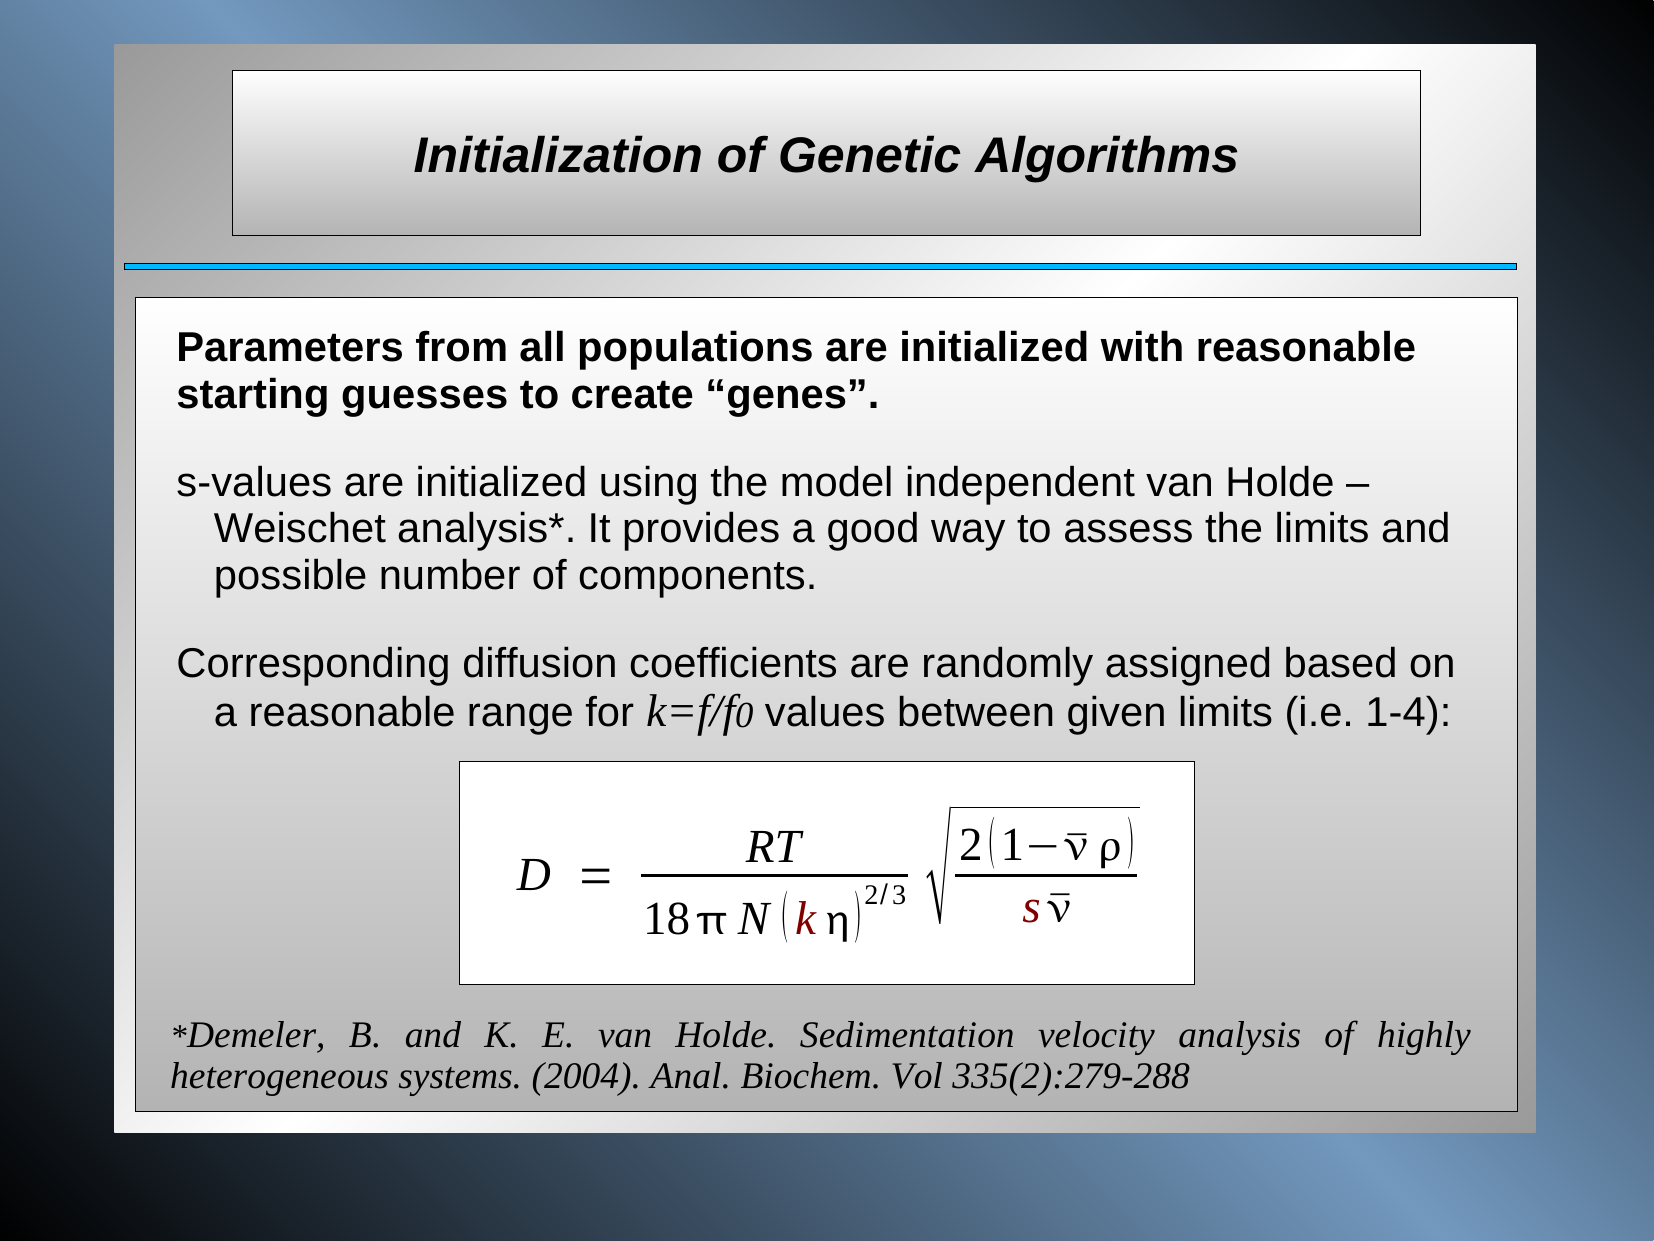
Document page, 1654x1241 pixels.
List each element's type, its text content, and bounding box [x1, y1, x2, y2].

text_box Initialization of Genetic Algorithms [246, 127, 1407, 195]
text_box [124, 263, 1517, 270]
chart [502, 804, 1151, 947]
text_box [232, 70, 1421, 236]
text_box *Demeler, B. and K. E. van Holde. Sedimentation velocity analysis of highly heterogeneous systems. (2004). Anal. Biochem. Vol 335(2):279-288 [170, 1013, 1473, 1098]
text_box Parameters from all populations are initialized with reasonable starting guesses to create “genes”. s-values are initialized using the model independent van Holde – Weischet analysis*. It provides a good way to assess the limits and possible number of components. Corresponding diffusion coefficients are randomly assigned based on a reasonable range for k=f/f0 values between given limits (i.e. 1-4): [176, 324, 1478, 1037]
text_box [135, 297, 1518, 1112]
